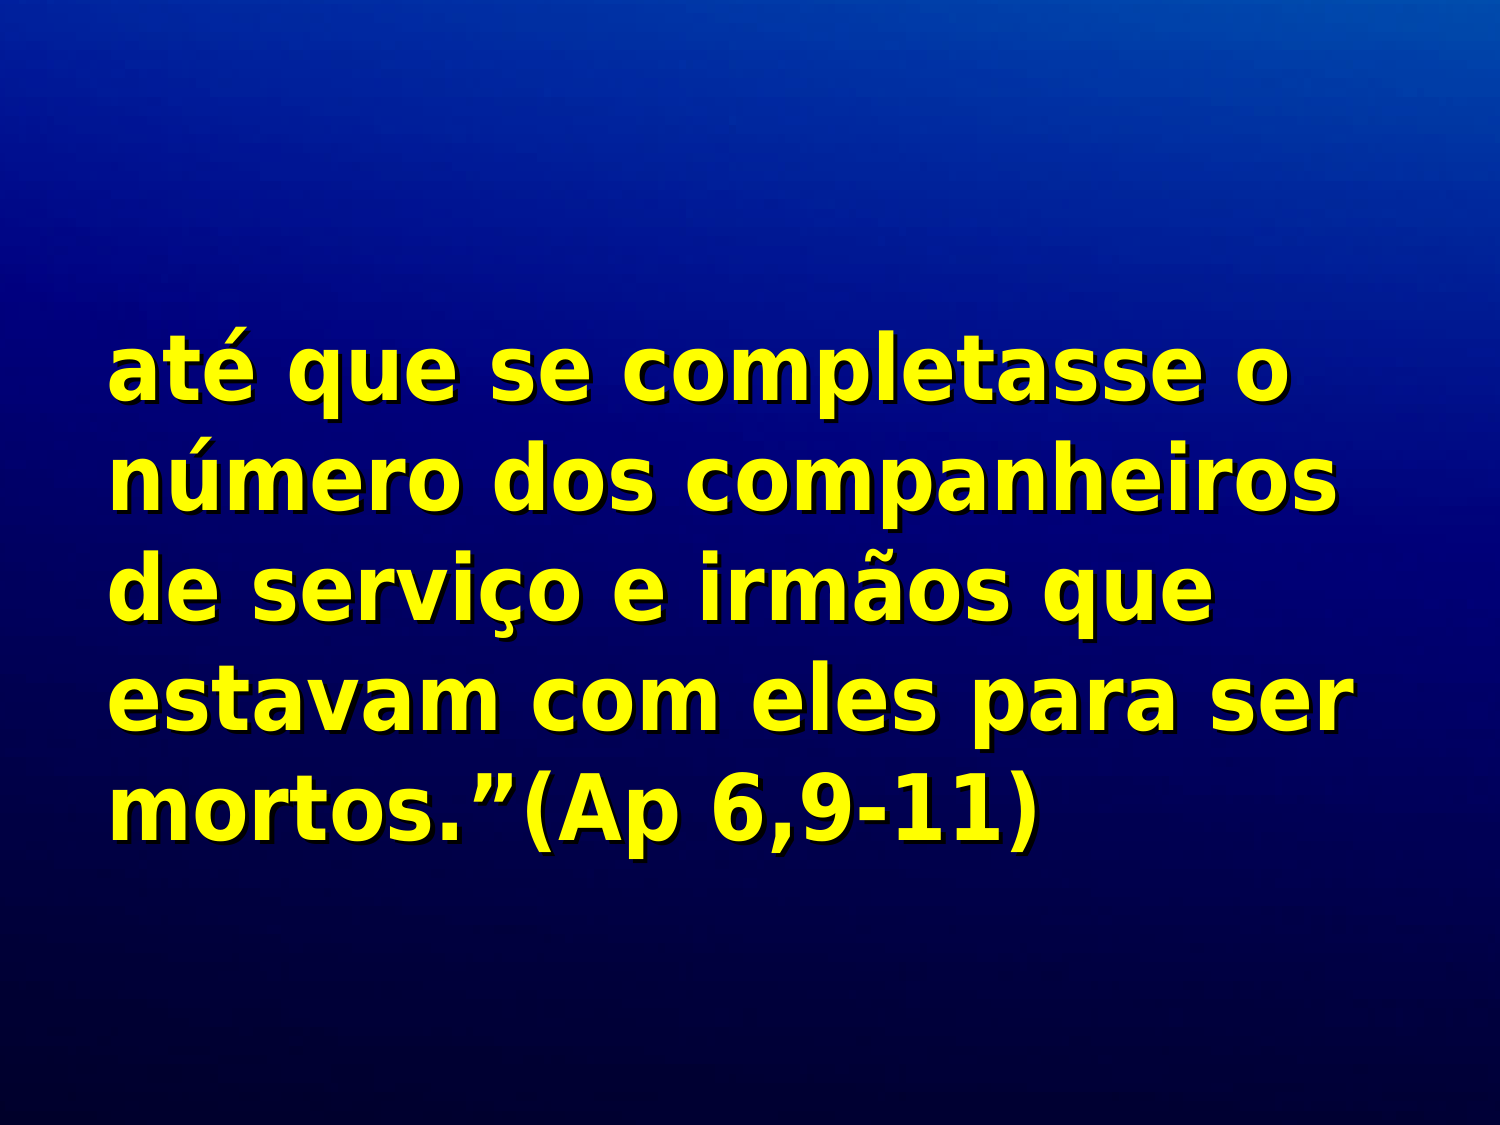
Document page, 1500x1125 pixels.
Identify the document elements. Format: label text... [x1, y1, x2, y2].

text_box até que se completasse o número dos companheiros de serviço e irmãos que estavam com eles para ser mortos.”(Ap 6,9-11) [92, 82, 1418, 1040]
picture [0, 0, 1500, 1125]
